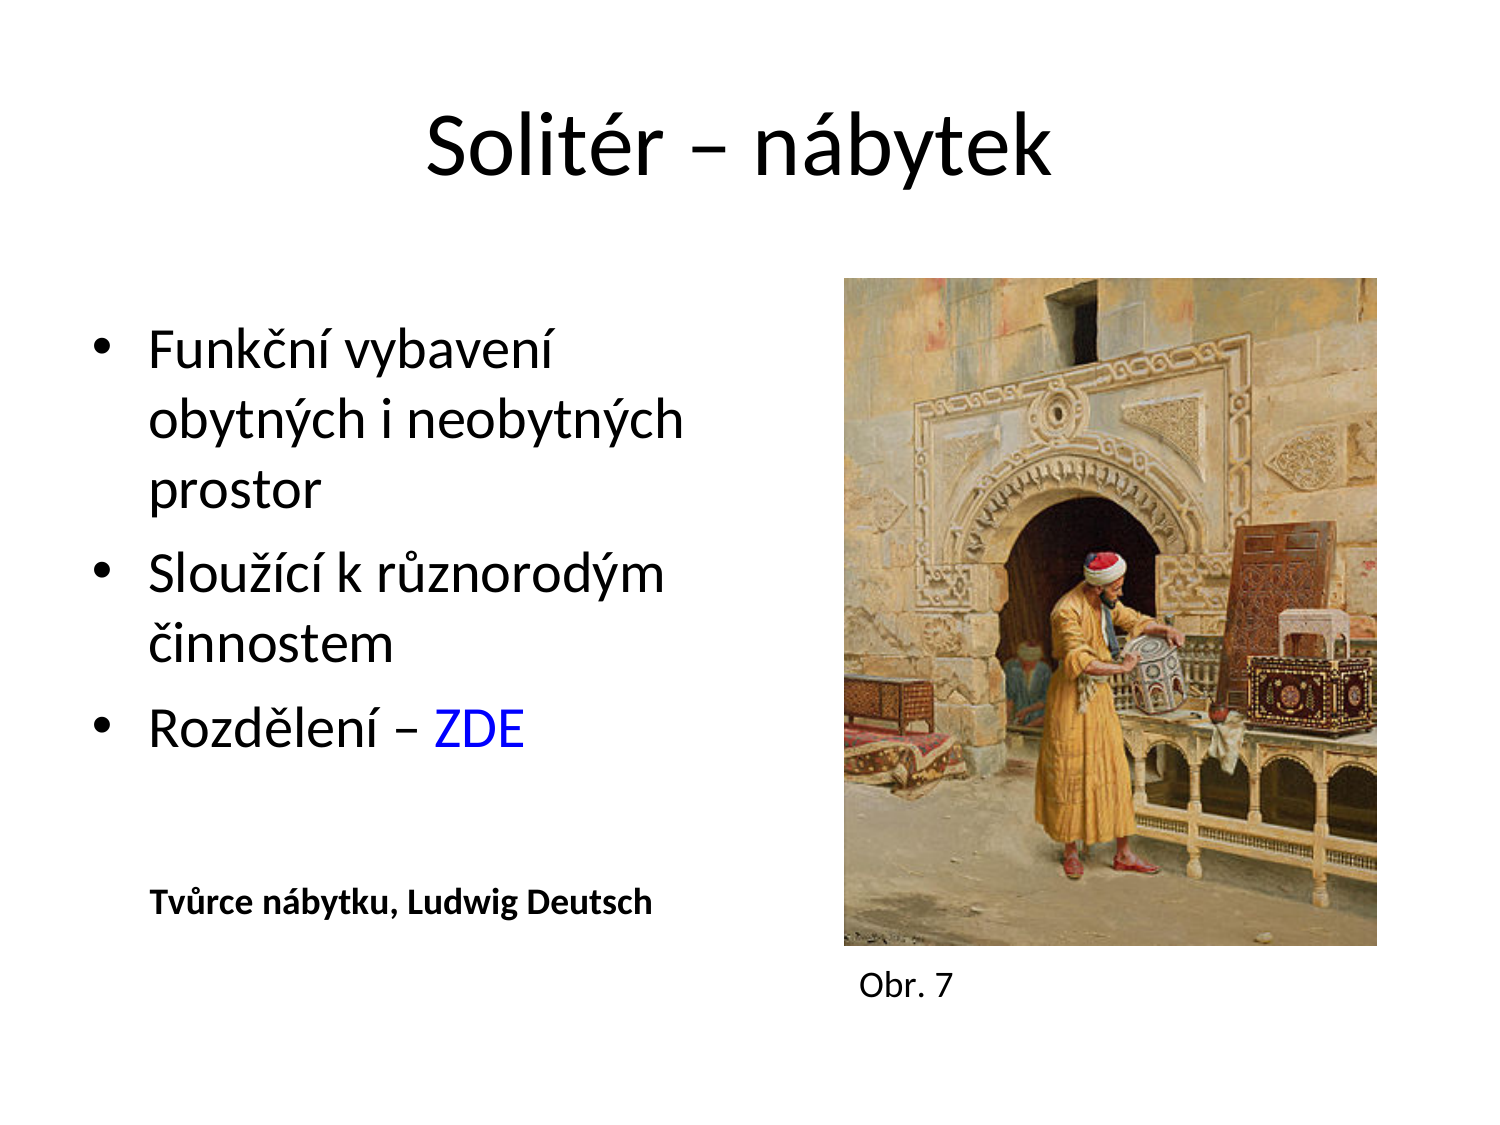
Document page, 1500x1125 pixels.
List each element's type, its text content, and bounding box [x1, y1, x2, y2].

list Funkční vybavení obytných i neobytných prostor Sloužící k různorodým činnostem Rozdělení – ZDE [76, 302, 740, 1022]
title Solitér – nábytek [75, 45, 1426, 233]
text_box [844, 278, 1377, 946]
text_box Tvůrce nábytku, Ludwig Deutsch [76, 869, 727, 930]
text_box Obr. 7 [844, 952, 1270, 1013]
